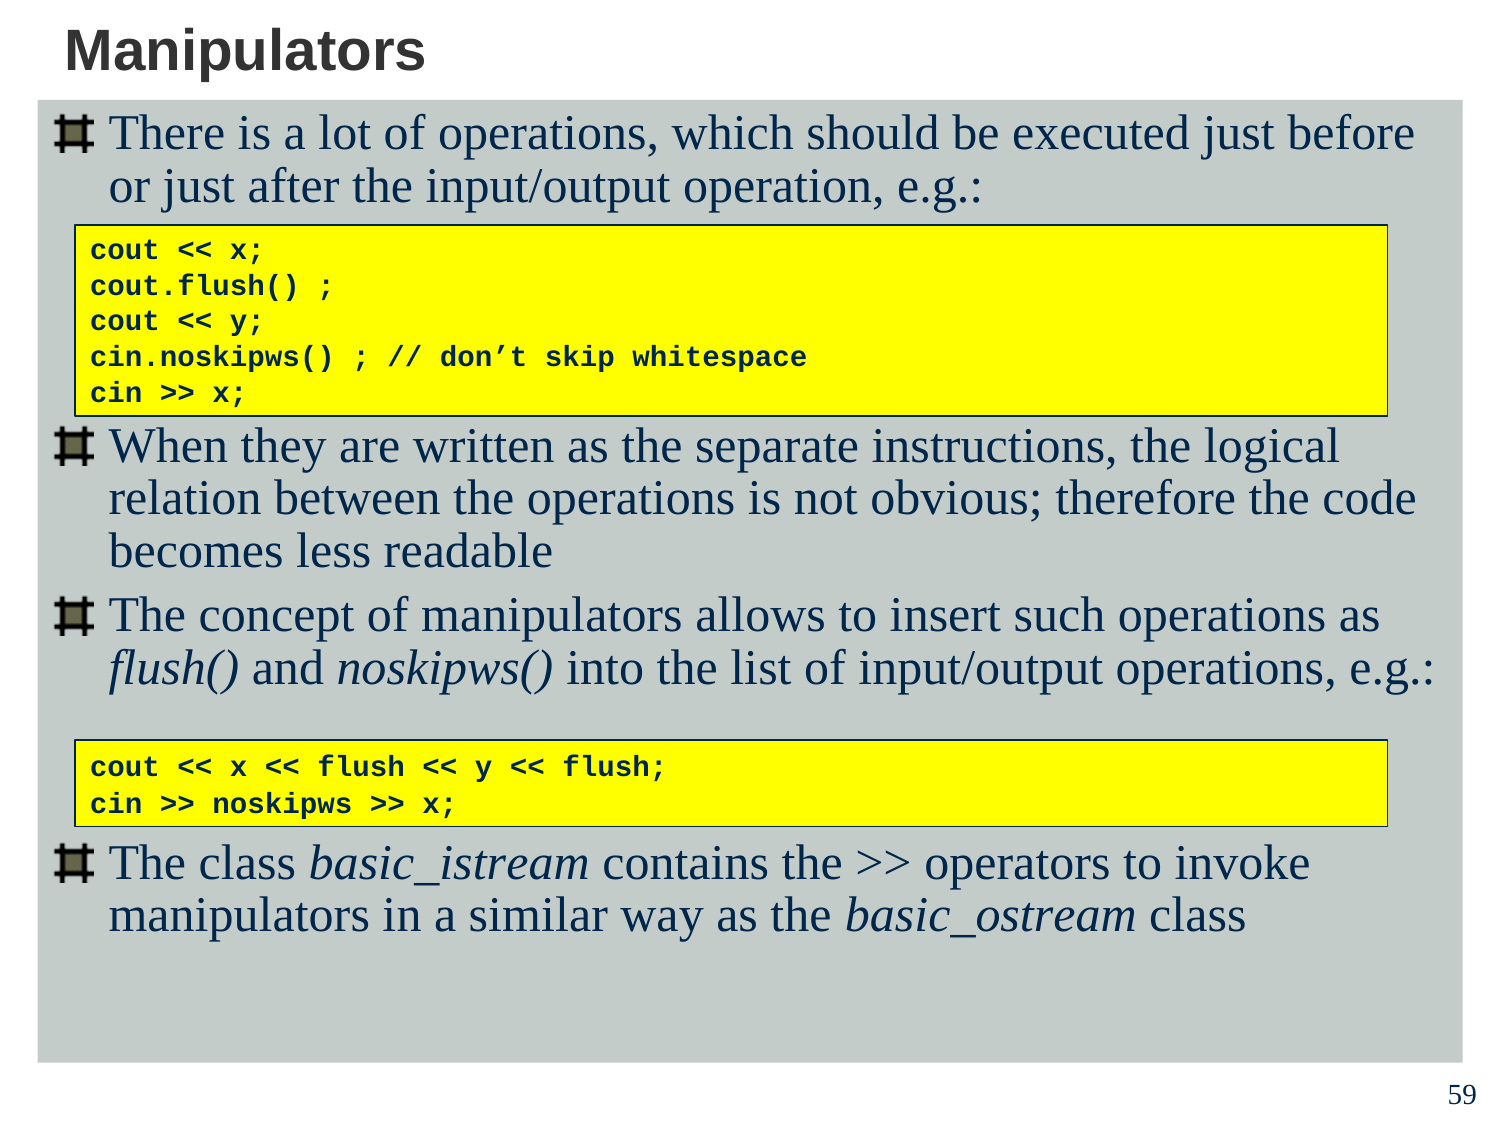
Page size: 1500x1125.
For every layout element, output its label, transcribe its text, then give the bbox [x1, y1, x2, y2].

title Manipulators [50, 0, 1450, 91]
text_box cout << x << flush << y << flush; cin >> noskipws >> x; [75, 740, 1388, 827]
text_box cout << x; cout.flush() ; cout << y; cin.noskipws() ; // don’t skip whitespace cin >> x; [75, 224, 1388, 417]
list There is a lot of operations, which should be executed just before or just after the input/output operation, e.g.: When they are written as the separate instructions, the logical relation between the operations is not obvious; therefore the code becomes less readable The concept of manipulators allows to insert such operations as flush() and noskipws() into the list of input/output operations, e.g.: The class basic_istream contains the >> operators to invoke manipulators in a similar way as the basic_ostream class [37, 99, 1463, 1063]
